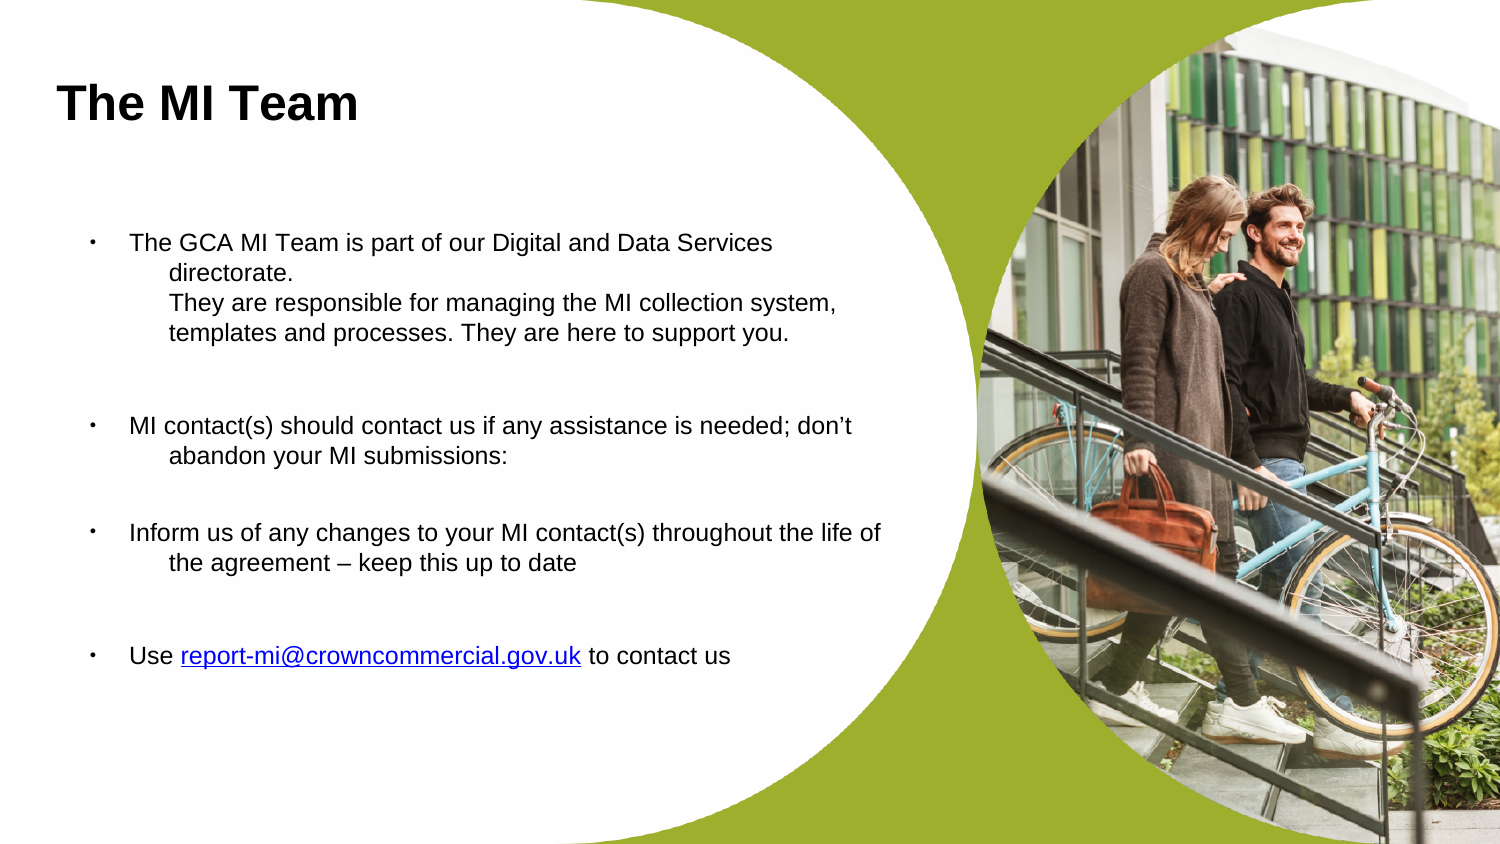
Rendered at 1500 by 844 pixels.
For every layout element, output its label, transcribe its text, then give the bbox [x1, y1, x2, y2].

title The MI Team [56, 70, 533, 175]
title The GCA MI Team is part of our Digital and Data Services directorate. They are responsible for managing the MI collection system, templates and processes. They are here to support you. MI contact(s) should contact us if any assistance is needed; don’t abandon your MI submissions: Inform us of any changes to your MI contact(s) throughout the life of the agreement – keep this up to date Use report-mi@crowncommercial.gov.uk to contact us [56, 226, 904, 618]
